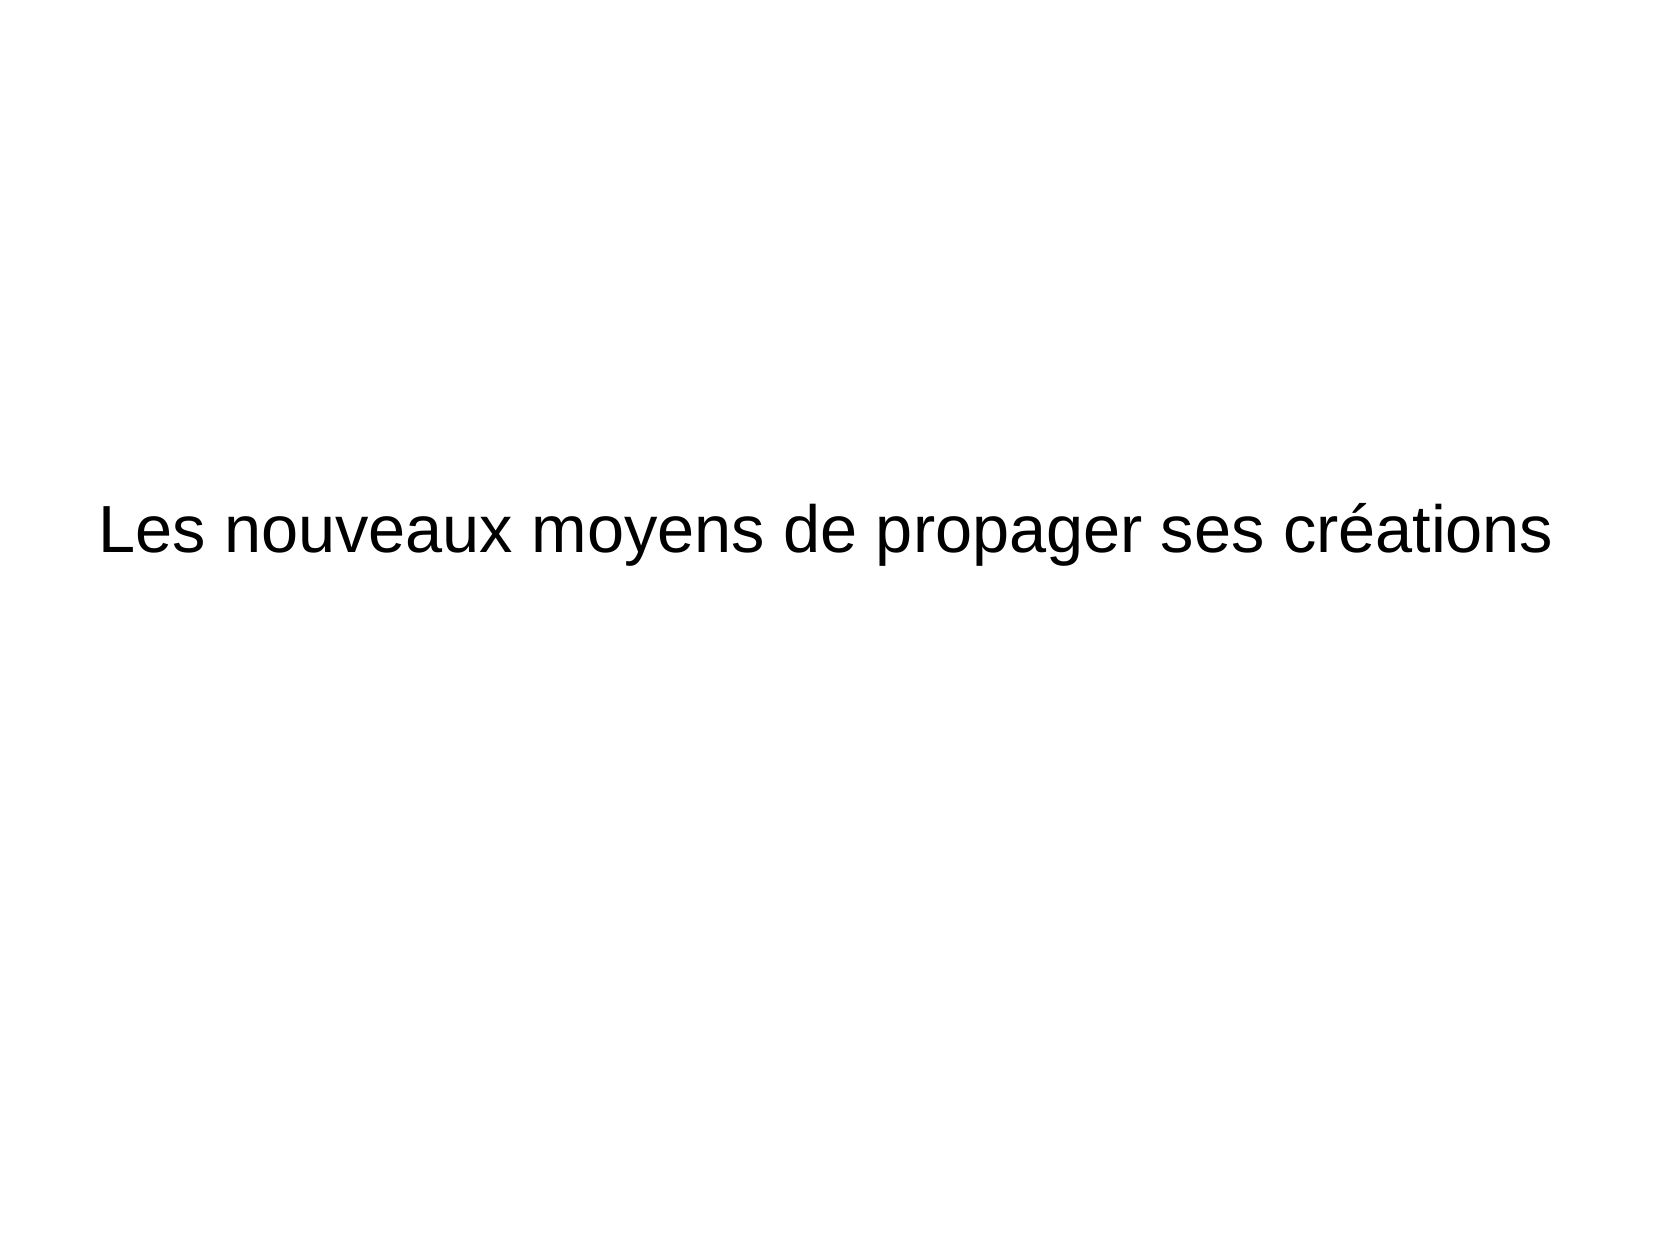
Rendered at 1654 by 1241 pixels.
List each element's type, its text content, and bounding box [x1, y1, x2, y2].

subtitle Les nouveaux moyens de propager ses créations [82, 49, 1571, 1010]
